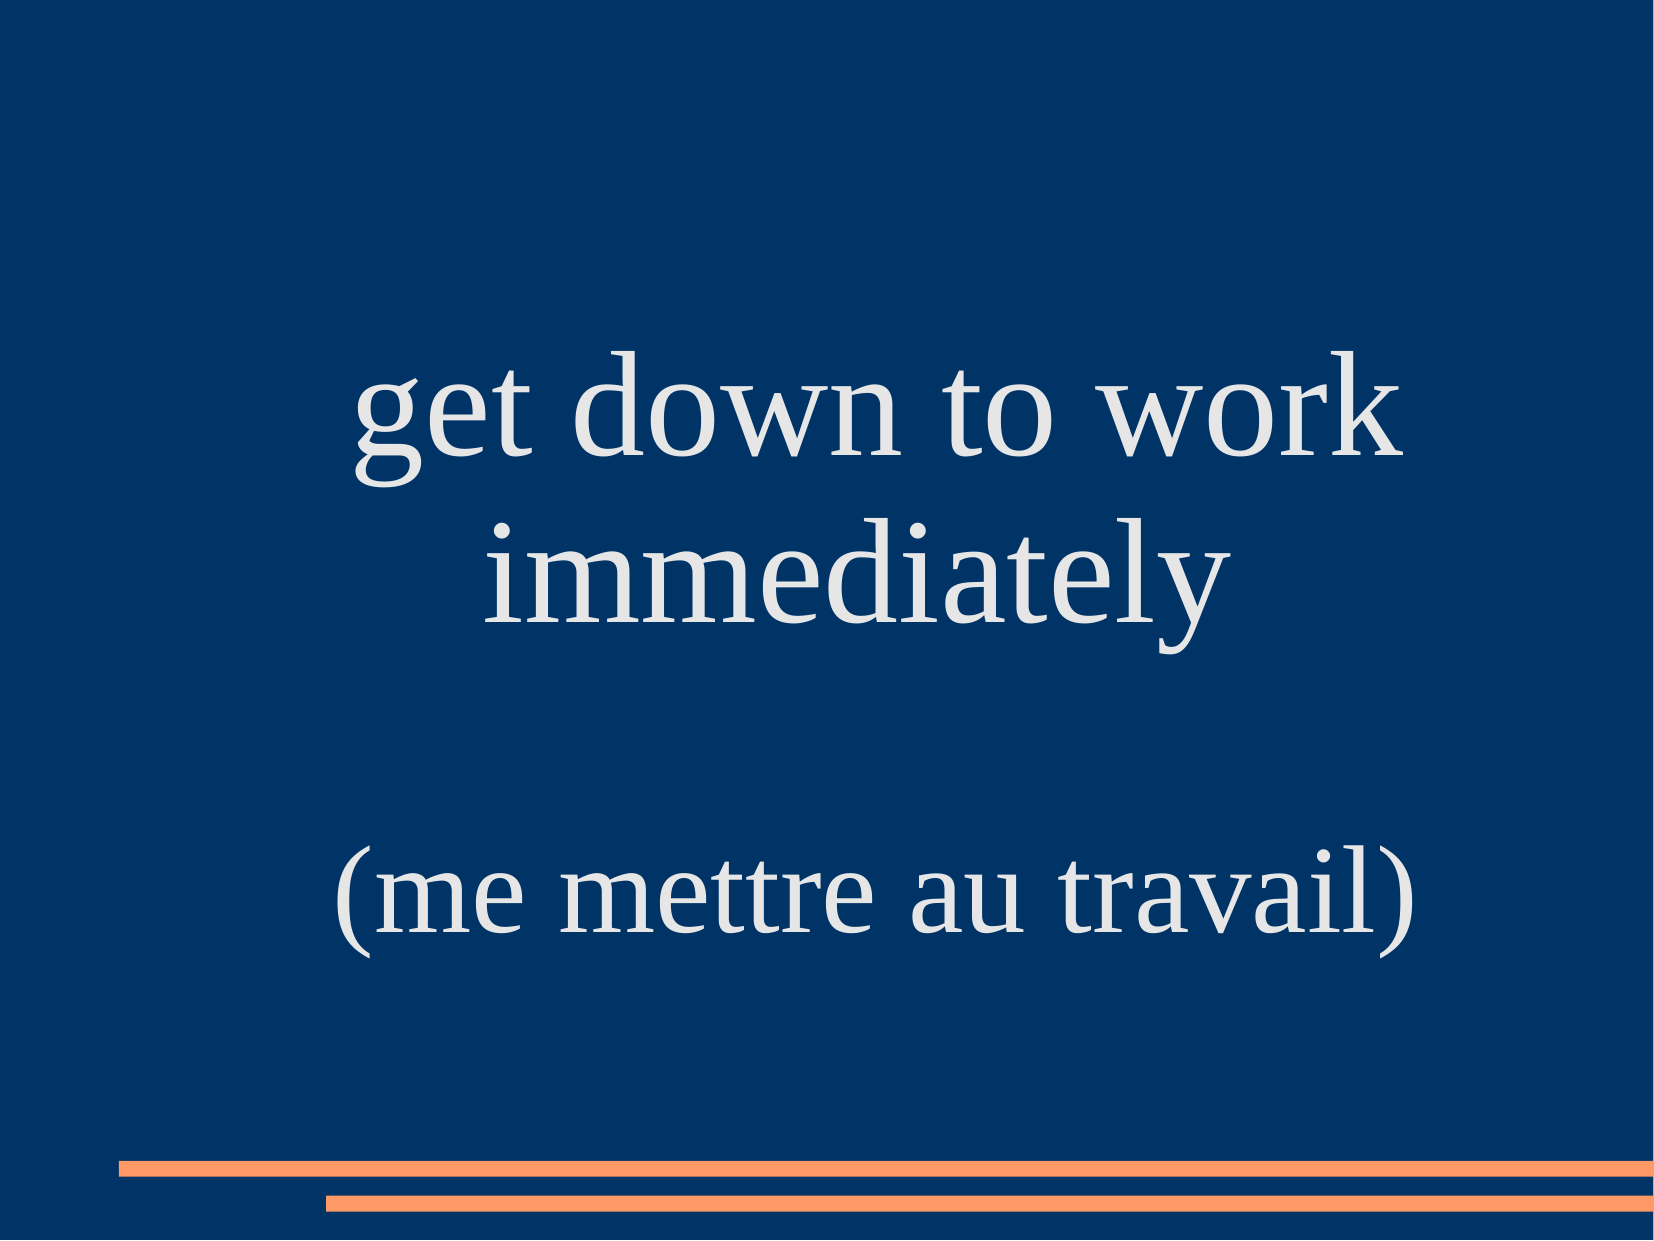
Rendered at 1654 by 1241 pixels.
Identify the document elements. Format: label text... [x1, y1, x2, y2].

list get down to work immediately (me mettre au travail) [121, 322, 1561, 1132]
